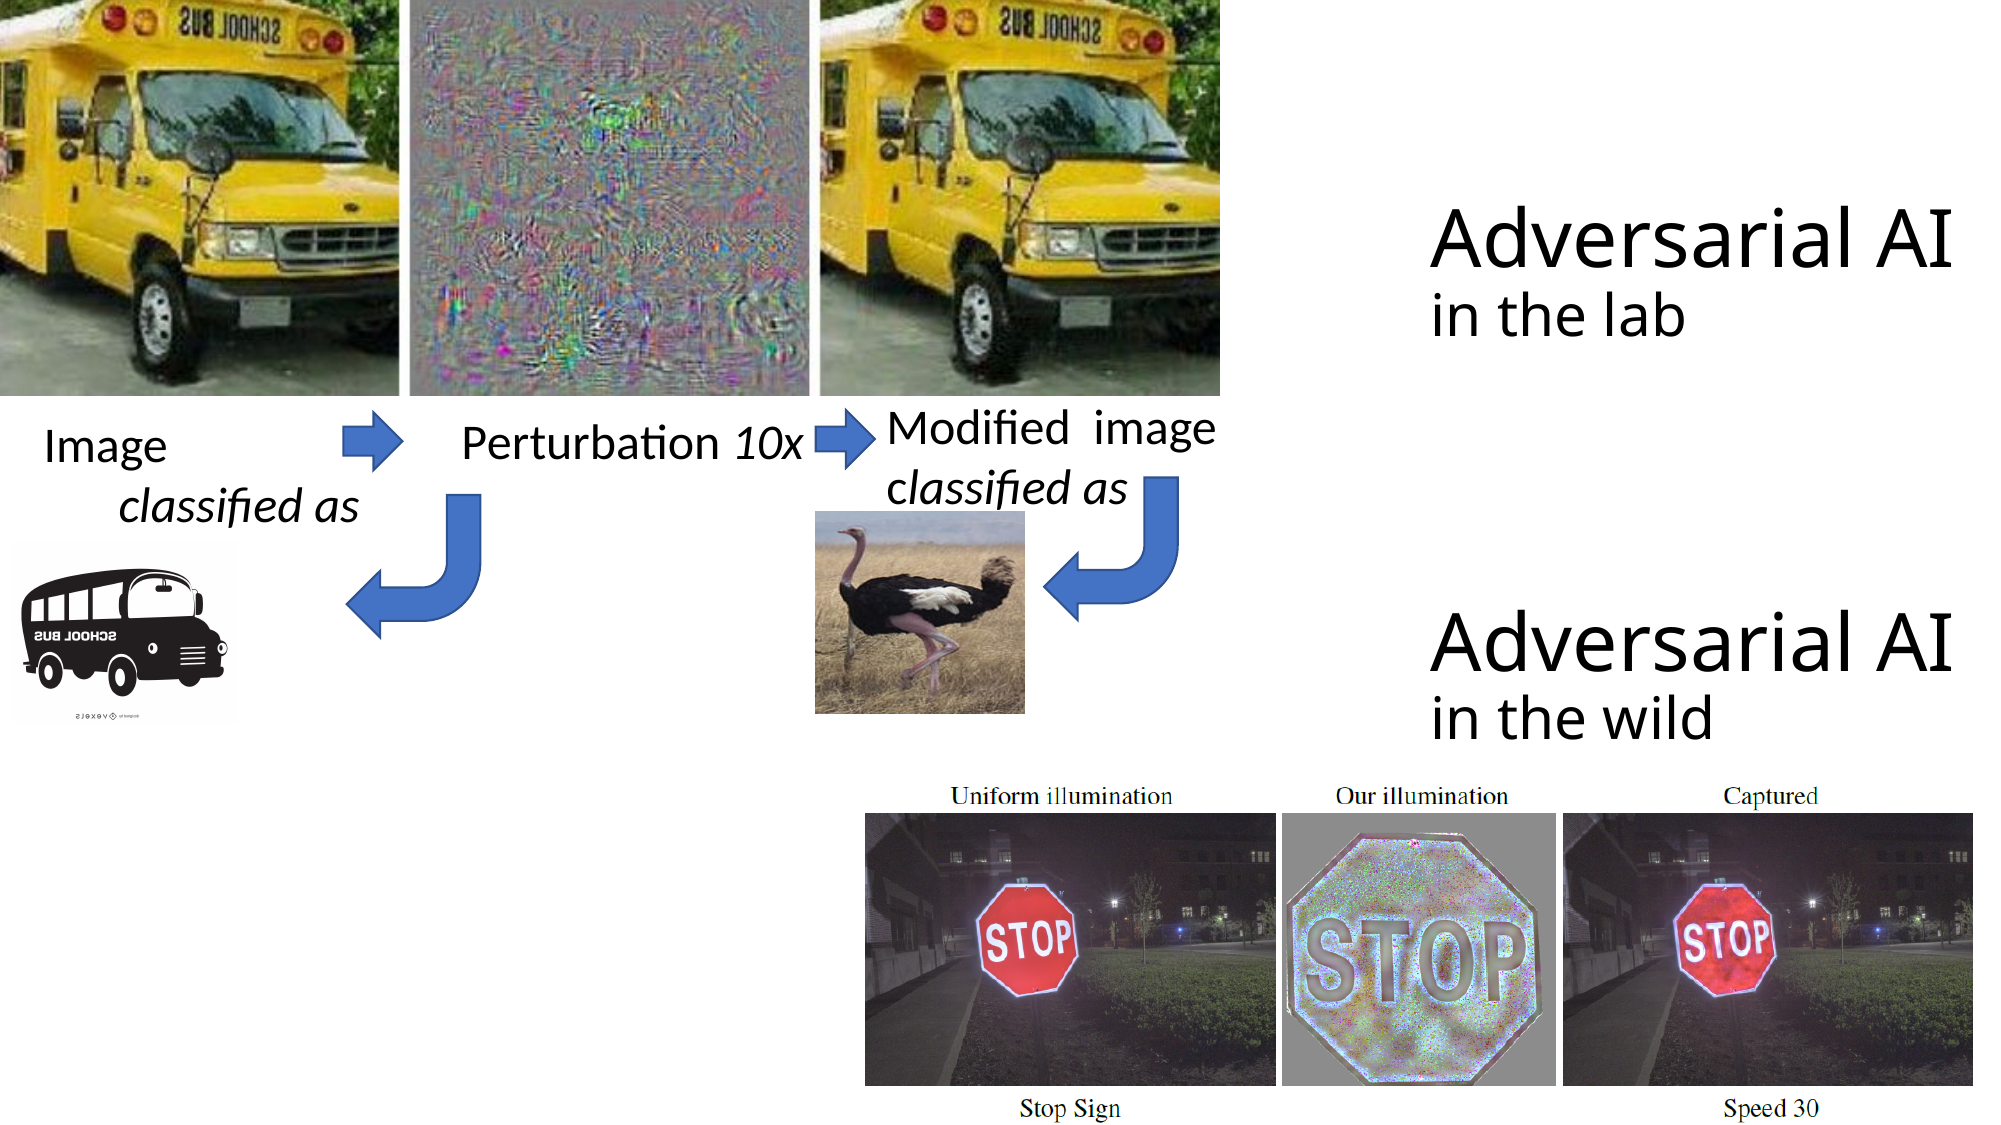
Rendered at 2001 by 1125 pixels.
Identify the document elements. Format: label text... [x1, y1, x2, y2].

picture [784, 774, 2000, 1125]
text_box [346, 495, 481, 638]
text_box [343, 412, 403, 471]
text_box Modified image classified as [871, 387, 1465, 524]
title Adversarial AI in the lab Adversarial AI in the wild [1415, 10, 1972, 760]
picture [0, 0, 1220, 396]
text_box Perturbation 10x [446, 401, 871, 478]
text_box [1044, 477, 1178, 621]
text_box [815, 410, 875, 468]
picture [815, 511, 1025, 714]
text_box Image classified as [28, 405, 454, 542]
picture [12, 541, 237, 725]
